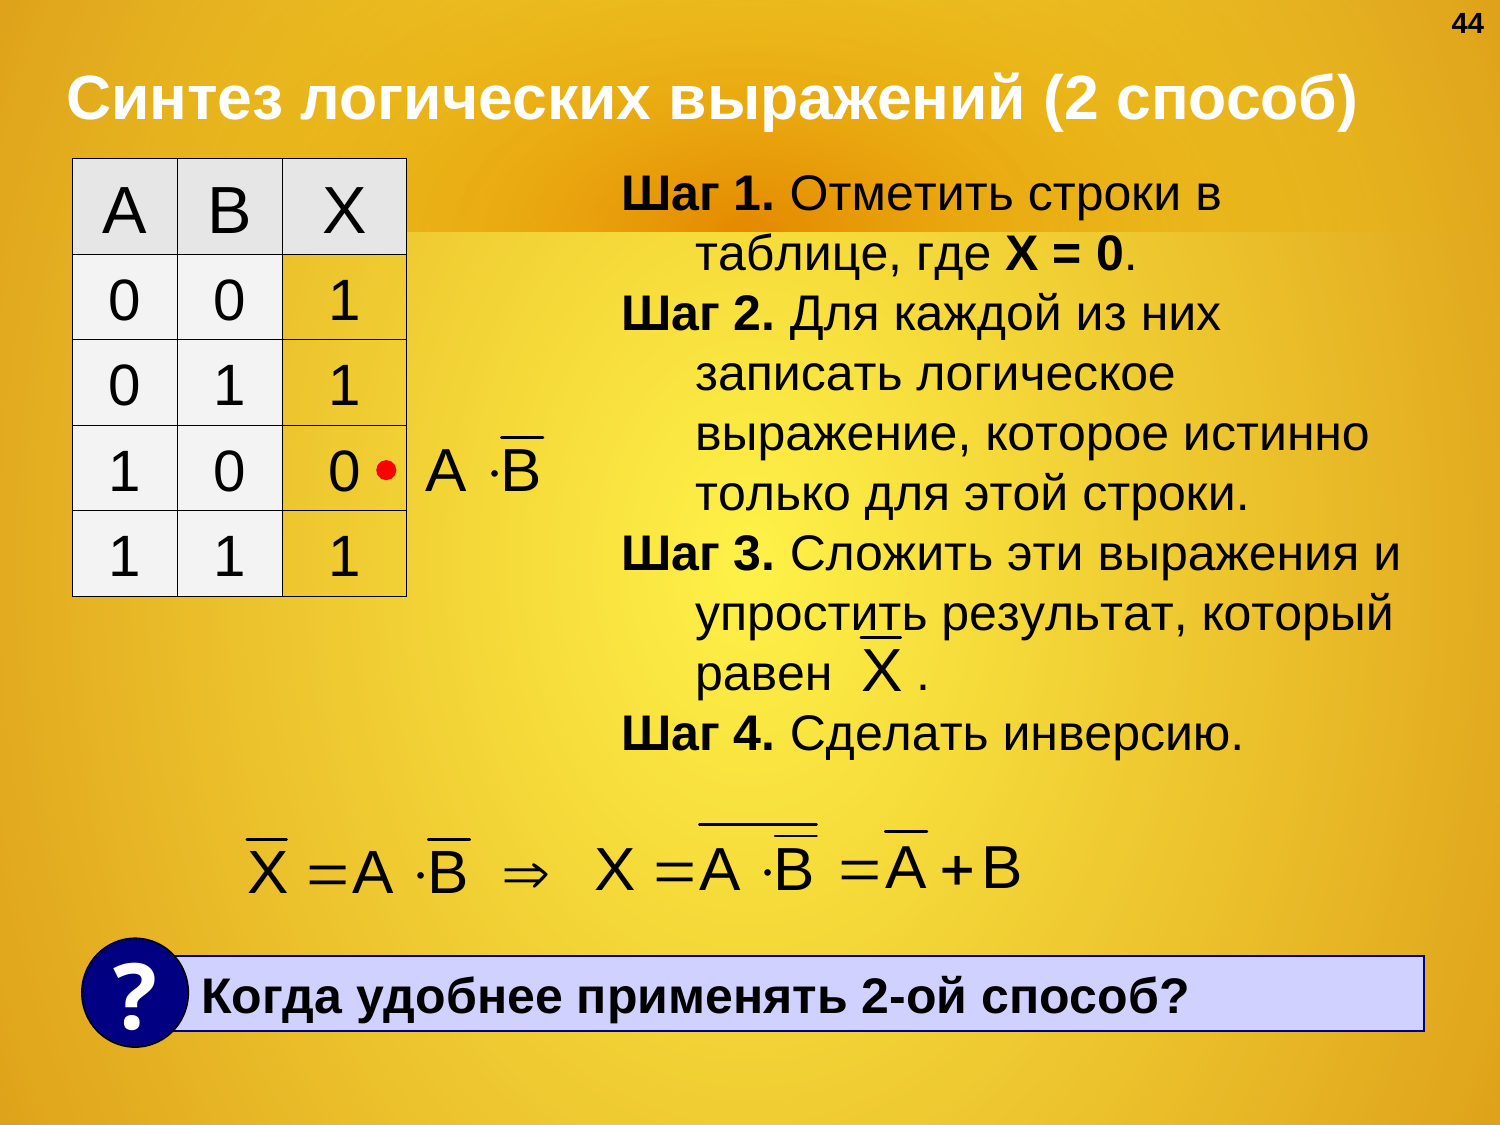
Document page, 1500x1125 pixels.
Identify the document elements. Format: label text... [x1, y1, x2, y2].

text_box Шаг 1. Отметить строки в таблице, где X = 0. Шаг 2. Для каждой из них записать логическое выражение, которое истинно только для этой строки. Шаг 3. Сложить эти выражения и упростить результат, который равен . Шаг 4. Сделать инверсию. [606, 152, 1429, 769]
text_box ? [81, 938, 189, 1048]
text_box <номер> [1148, 0, 1499, 75]
table_header B [178, 159, 282, 254]
table_header X [283, 159, 406, 254]
table_cell 0 [73, 255, 177, 339]
title Синтез логических выражений (2 способ) [51, 49, 1426, 127]
table_cell 1 [283, 255, 406, 339]
table_cell 1 [73, 511, 177, 596]
table_header A [73, 159, 177, 254]
chart [850, 625, 913, 702]
table_cell 1 [178, 340, 282, 425]
text_box [377, 460, 396, 480]
chart [415, 425, 555, 502]
table_cell 1 [178, 511, 282, 596]
table_cell 1 [283, 340, 406, 425]
table_cell 0 [73, 340, 177, 425]
table_cell 0 [283, 426, 406, 510]
table_cell 0 [178, 255, 282, 339]
chart [236, 827, 573, 919]
table_cell 1 [73, 426, 177, 510]
text_box Когда удобнее применять 2-ой способ? [173, 955, 1425, 1032]
chart [583, 808, 1034, 901]
table_cell 0 [178, 426, 282, 510]
table_cell 1 [283, 511, 406, 596]
